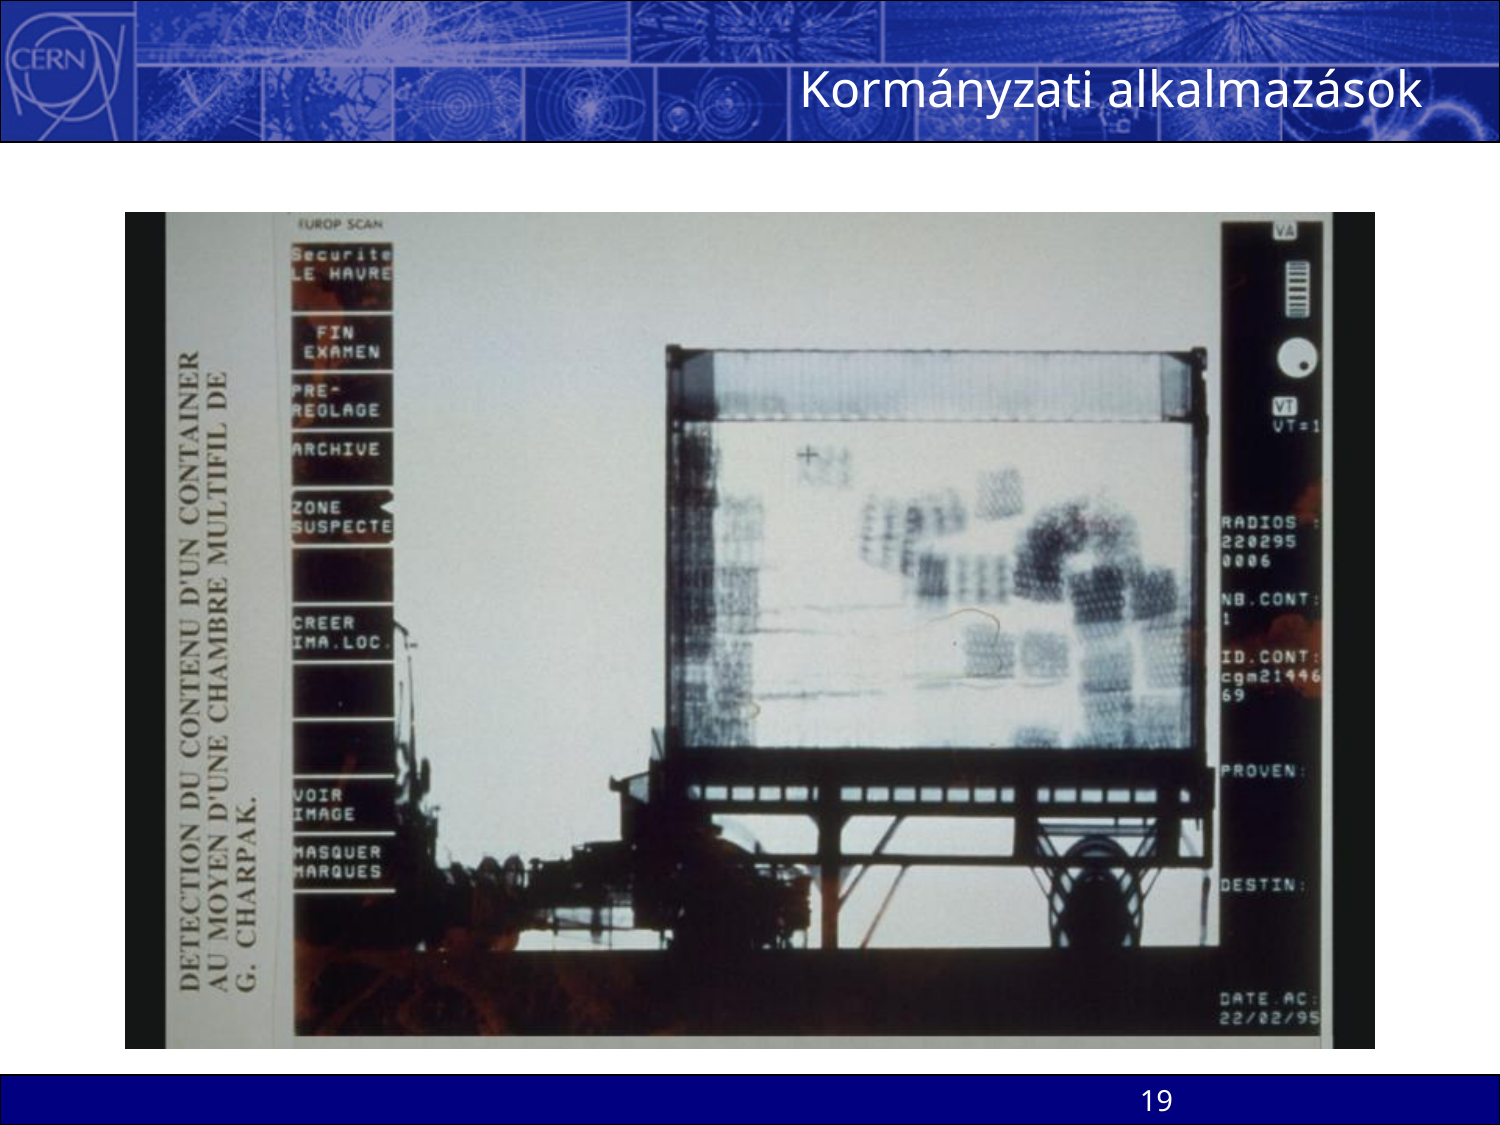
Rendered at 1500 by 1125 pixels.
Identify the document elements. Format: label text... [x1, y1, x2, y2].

text_box Kormányzati alkalmazások [492, 50, 1439, 126]
picture [125, 212, 1375, 1049]
text_box <number> [1125, 1074, 1437, 1125]
